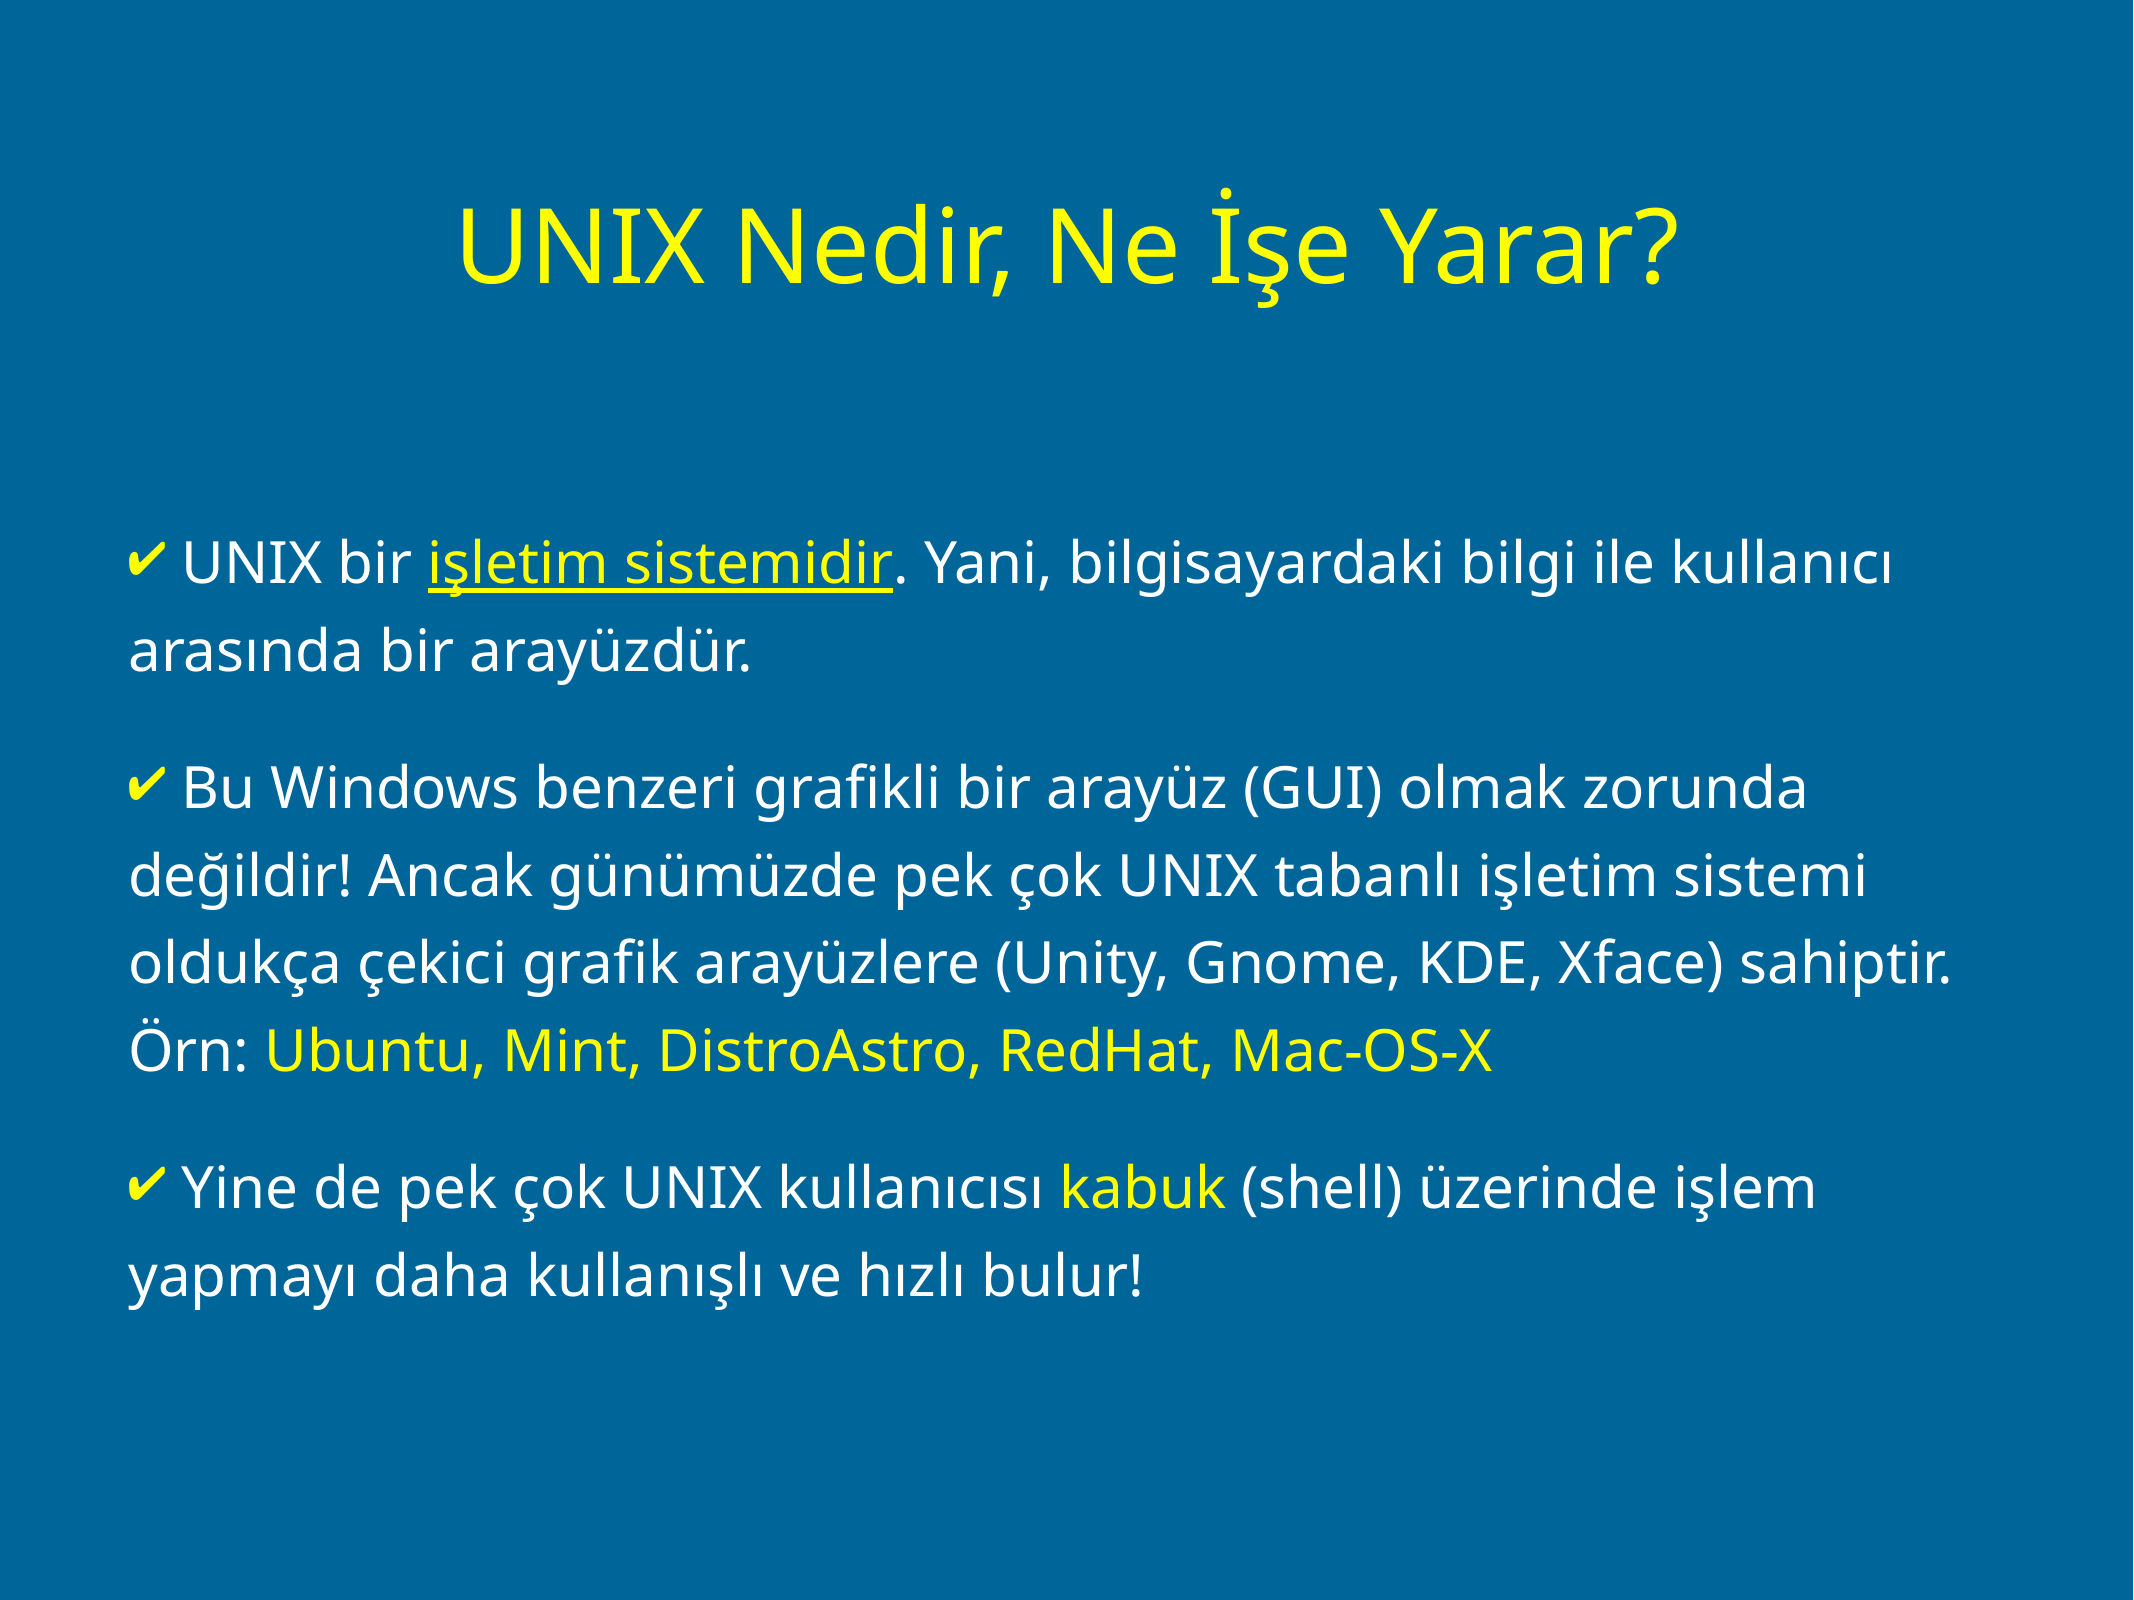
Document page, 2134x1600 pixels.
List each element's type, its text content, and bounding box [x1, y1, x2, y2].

list UNIX bir işletim sistemidir. Yani, bilgisayardaki bilgi ile kullanıcı arasında bir arayüzdür. Bu Windows benzeri grafikli bir arayüz (GUI) olmak zorunda değildir! Ancak günümüzde pek çok UNIX tabanlı işletim sistemi oldukça çekici grafik arayüzlere (Unity, Gnome, KDE, Xface) sahiptir. Örn: Ubuntu, Mint, DistroAstro, RedHat, Mac-OS-X Yine de pek çok UNIX kullanıcısı kabuk (shell) üzerinde işlem yapmayı daha kullanışlı ve hızlı bulur! [120, 353, 2056, 1463]
title UNIX Nedir, Ne İşe Yarar? [208, 41, 1925, 353]
